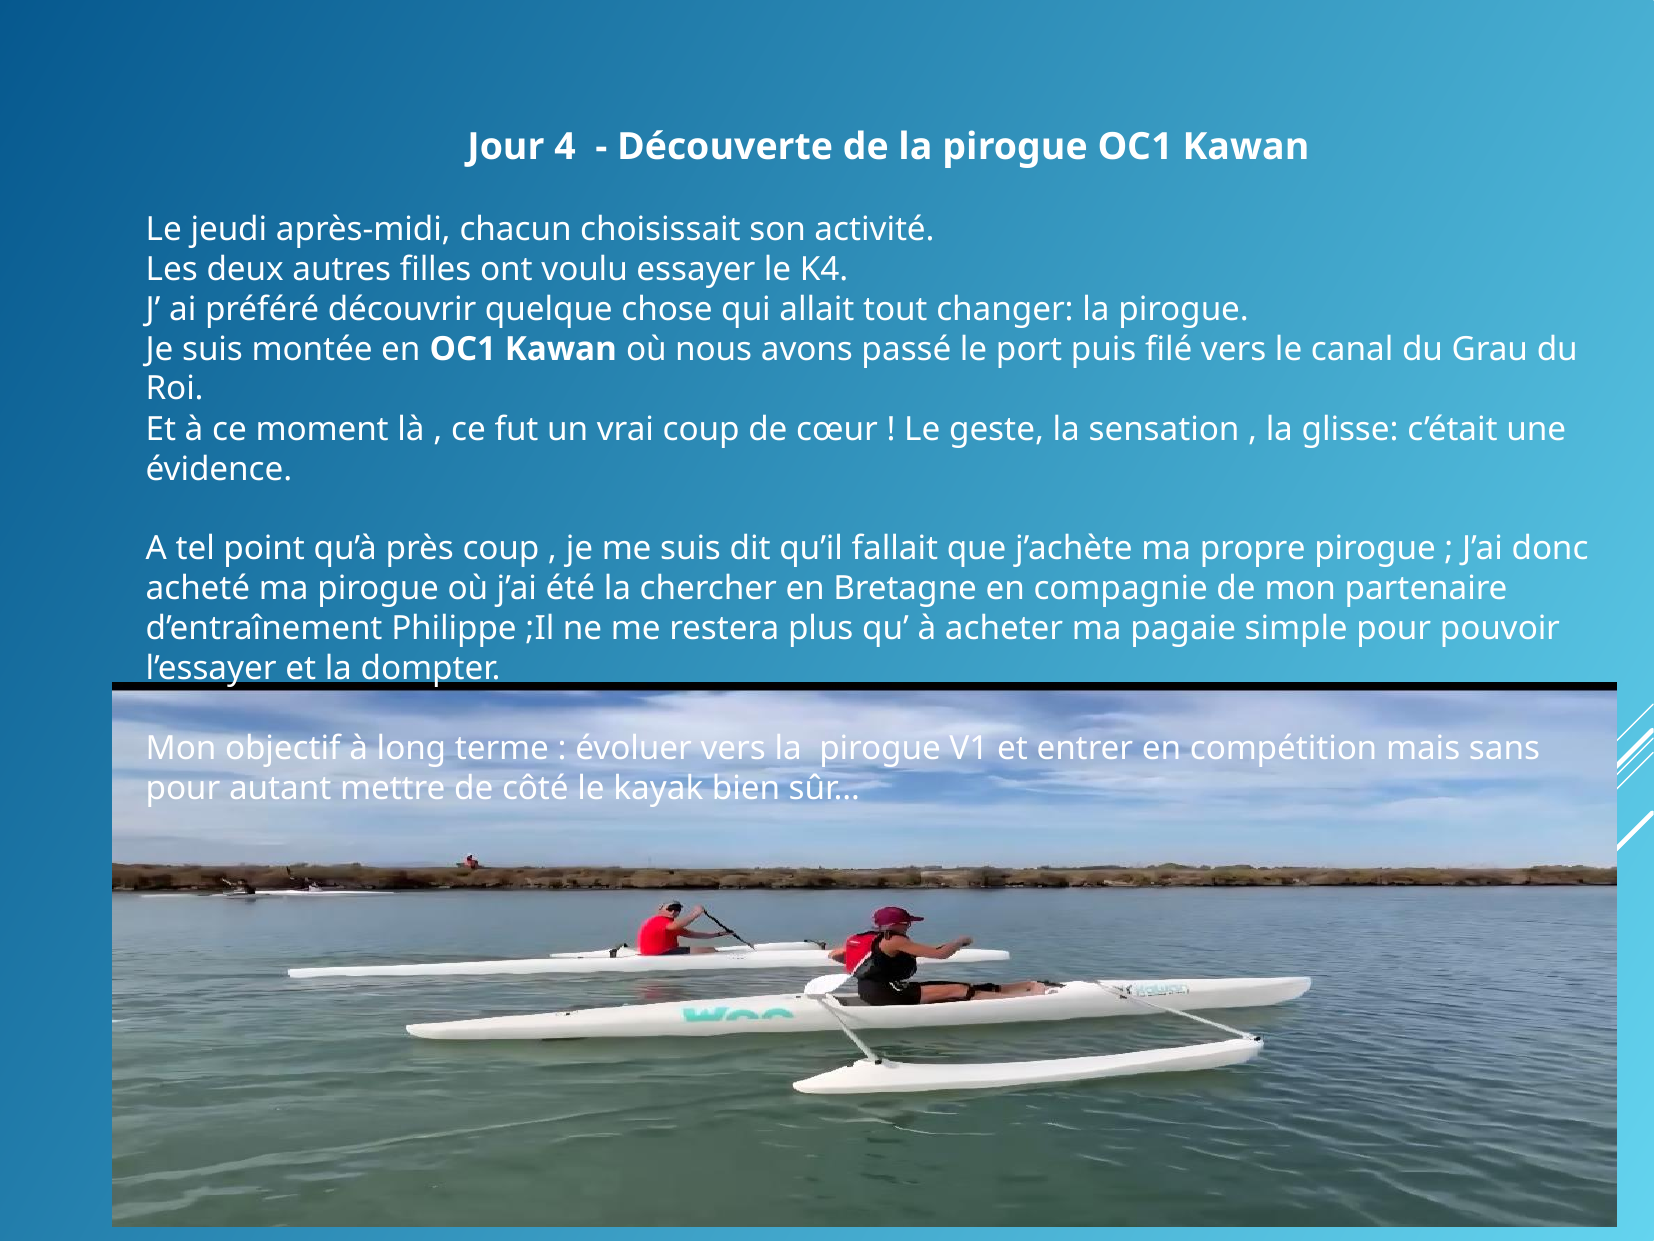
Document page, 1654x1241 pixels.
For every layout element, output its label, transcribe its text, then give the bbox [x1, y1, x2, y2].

text_box Jour 4 - Découverte de la pirogue OC1 Kawan Le jeudi après-midi, chacun choisissait son activité. Les deux autres filles ont voulu essayer le K4. J’ ai préféré découvrir quelque chose qui allait tout changer: la pirogue. Je suis montée en OC1 Kawan où nous avons passé le port puis filé vers le canal du Grau du Roi. Et à ce moment là , ce fut un vrai coup de cœur ! Le geste, la sensation , la glisse: c’était une évidence. A tel point qu’à près coup , je me suis dit qu’il fallait que j’achète ma propre pirogue ; J’ai donc acheté ma pirogue où j’ai été la chercher en Bretagne en compagnie de mon partenaire d’entraînement Philippe ;Il ne me restera plus qu’ à acheter ma pagaie simple pour pouvoir l’essayer et la dompter. Mon objectif à long terme : évoluer vers la pirogue V1 et entrer en compétition mais sans pour autant mettre de côté le kayak bien sûr… [130, 114, 1635, 701]
picture [112, 682, 1617, 1227]
